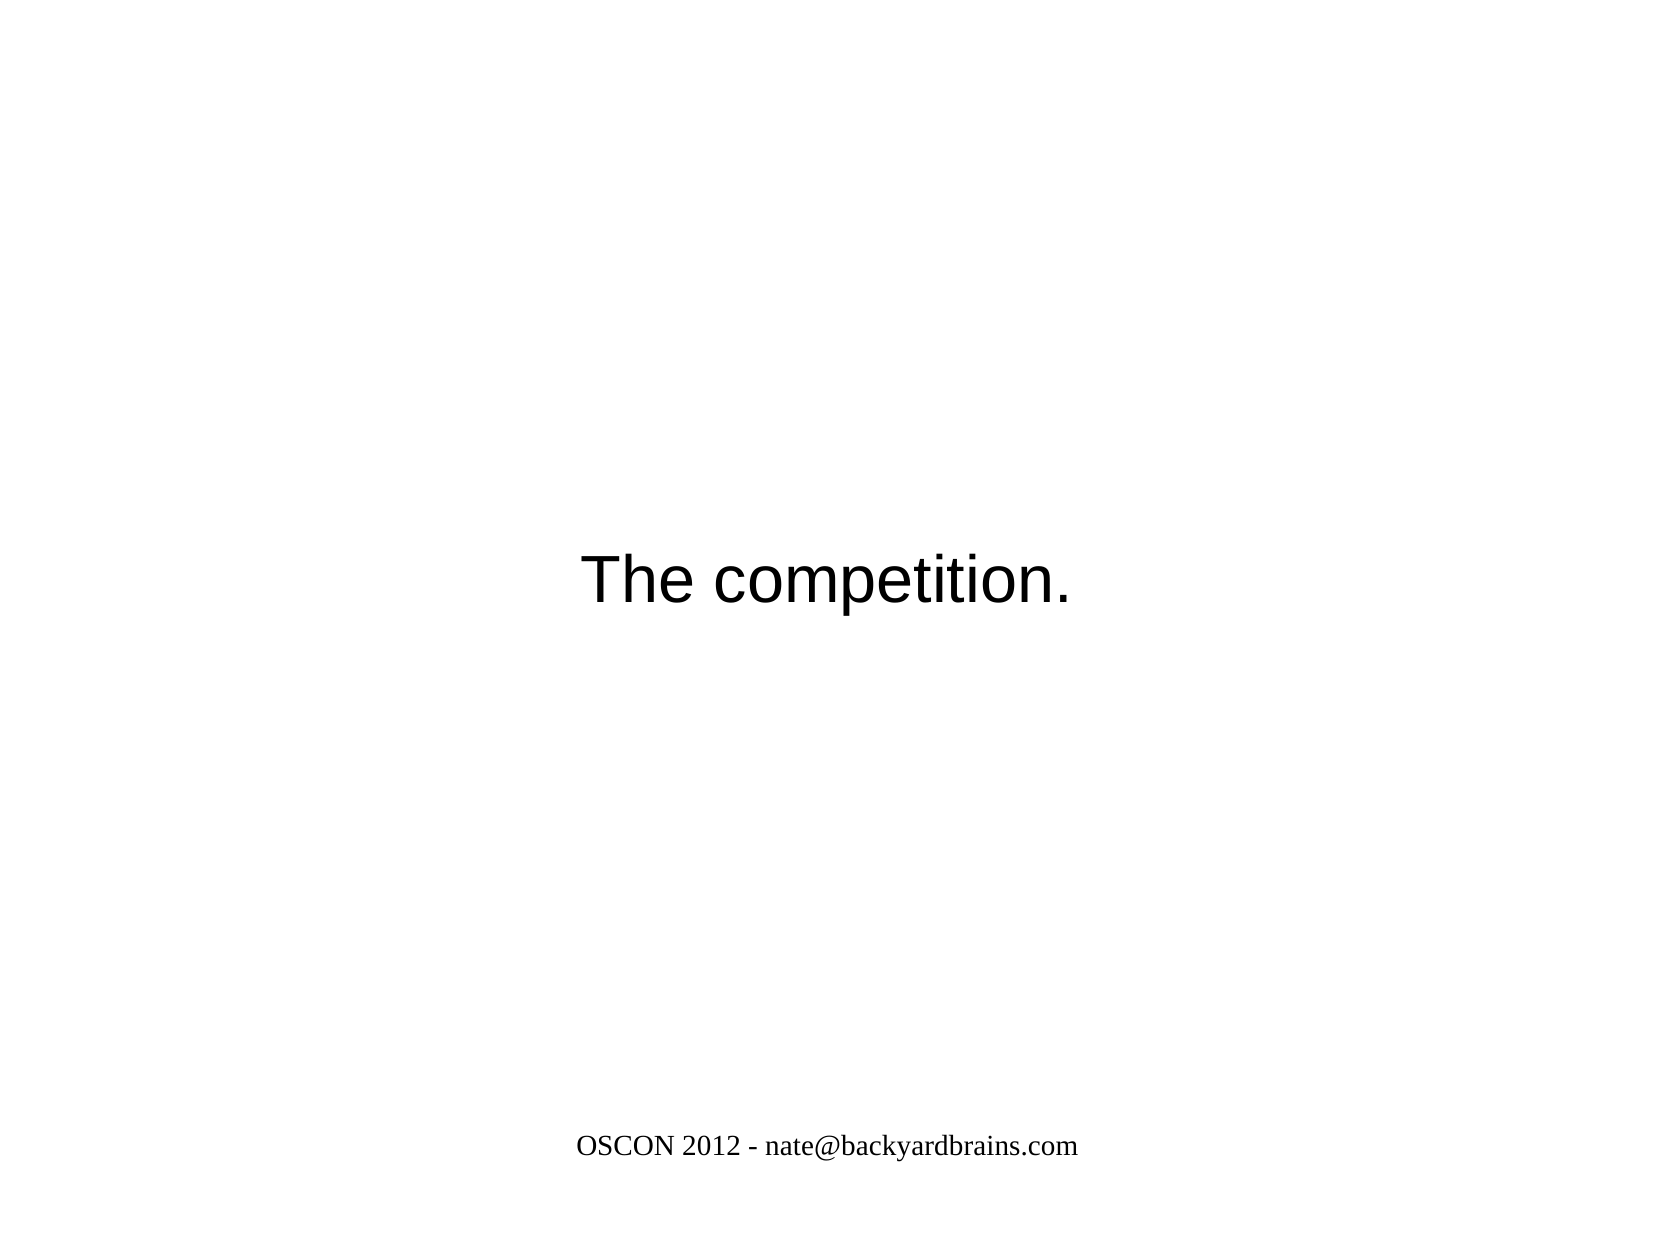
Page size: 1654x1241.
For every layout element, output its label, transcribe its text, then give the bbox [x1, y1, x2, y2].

subtitle The competition. [82, 56, 1571, 1102]
